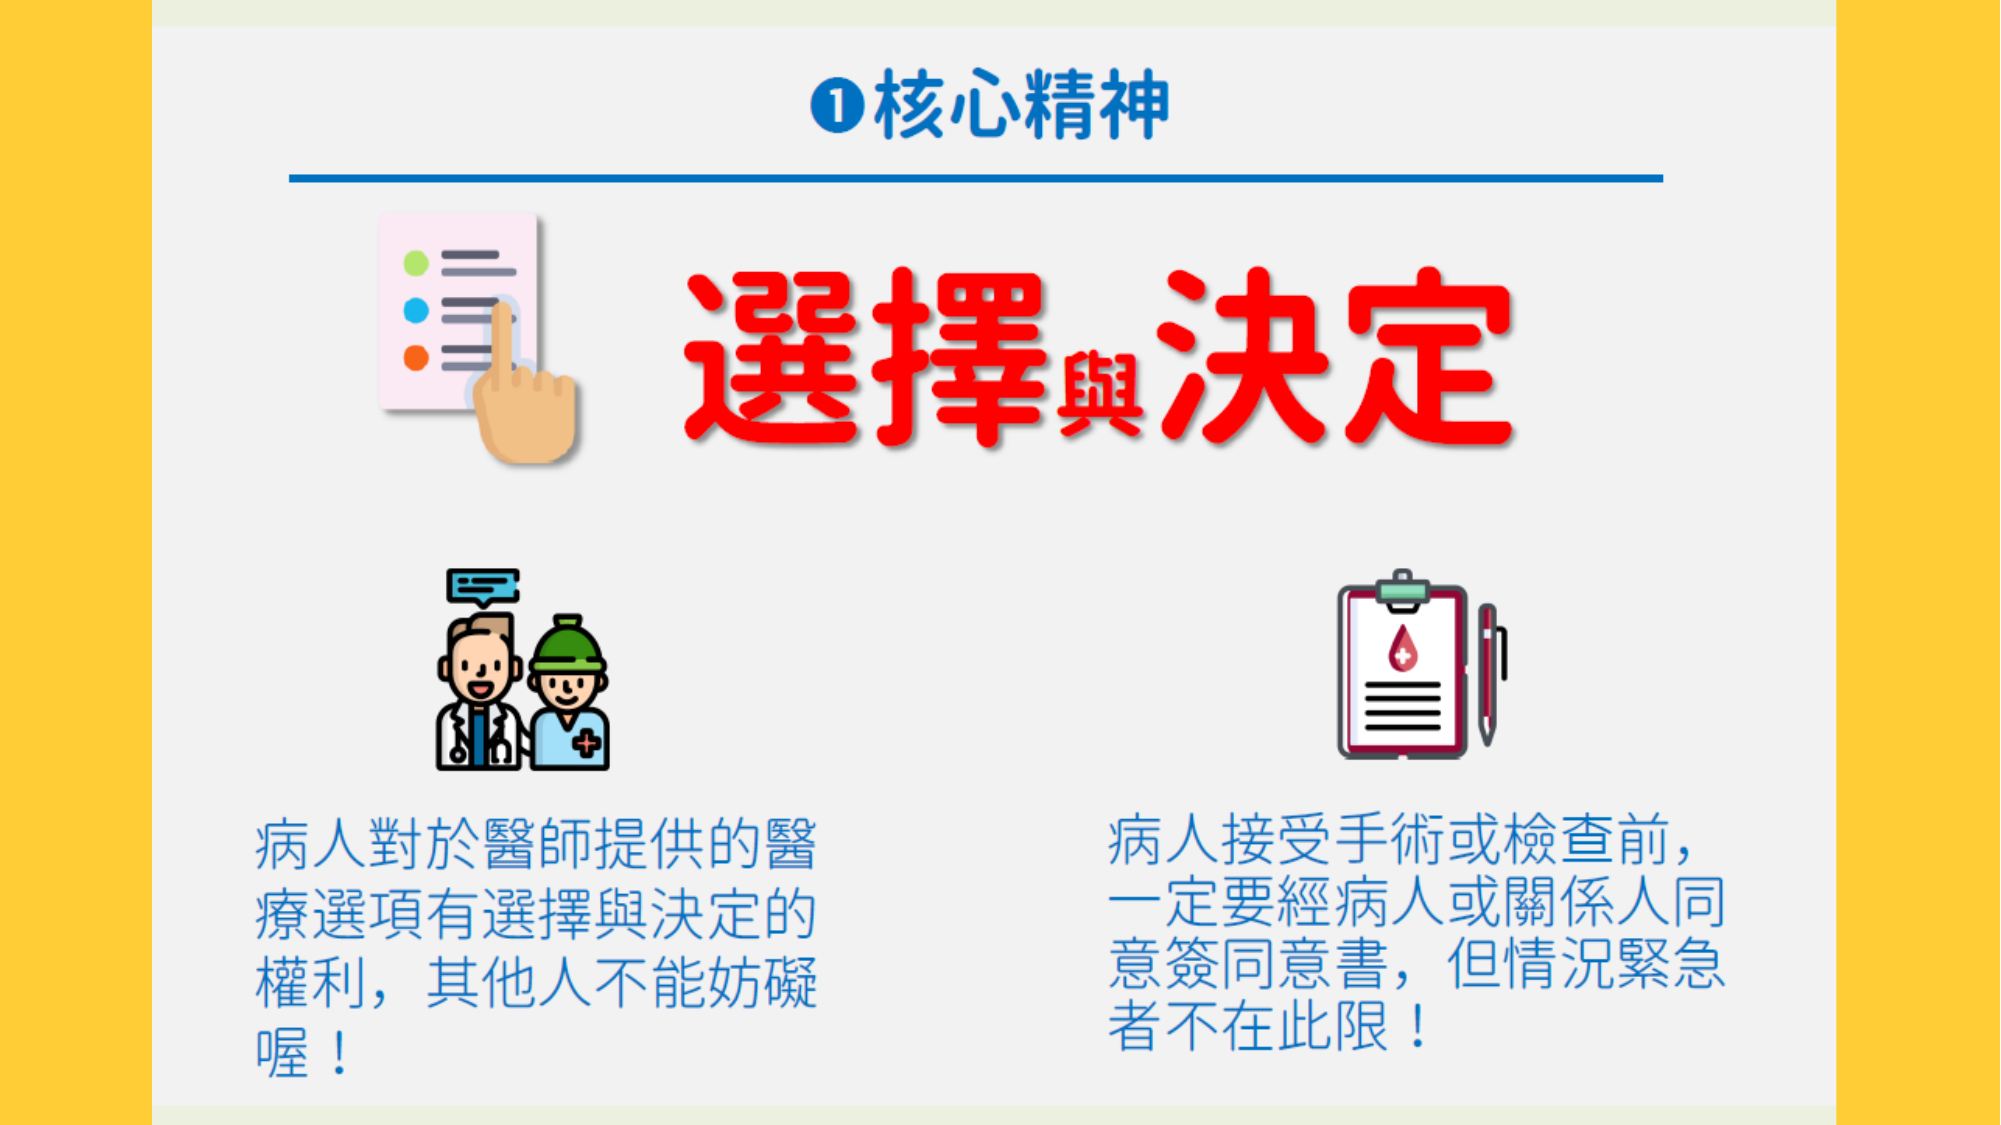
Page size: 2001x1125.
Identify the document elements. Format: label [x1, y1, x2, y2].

picture [152, 0, 1837, 1125]
